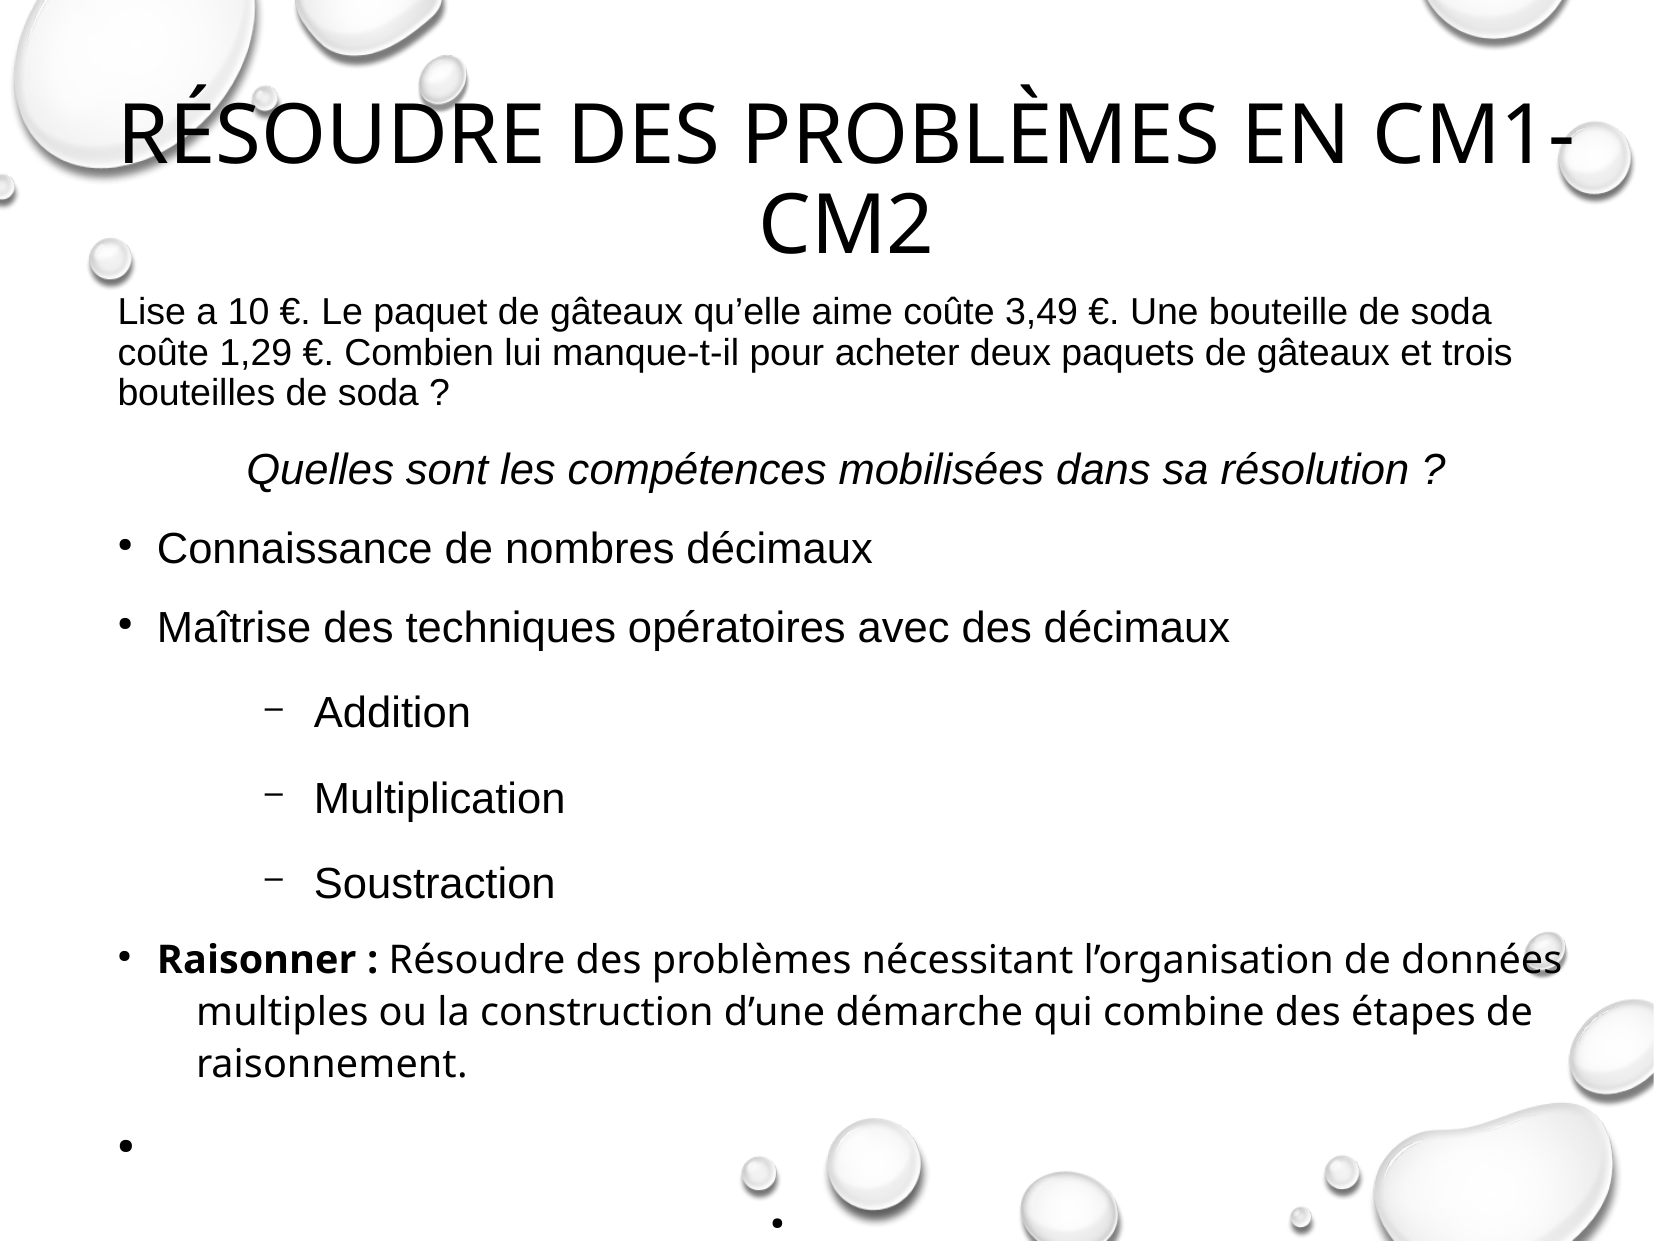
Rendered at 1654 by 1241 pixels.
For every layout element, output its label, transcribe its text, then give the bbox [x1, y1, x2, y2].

list Lise a 10 €. Le paquet de gâteaux qu’elle aime coûte 3,49 €. Une bouteille de soda coûte 1,29 €. Combien lui manque-t-il pour acheter deux paquets de gâteaux et trois bouteilles de soda ? Quelles sont les compétences mobilisées dans sa résolution ? Connaissance de nombres décimaux Maîtrise des techniques opératoires avec des décimaux Addition Multiplication Soustraction Raisonner : Résoudre des problèmes nécessitant l’organisation de données multiples ou la construction d’une démarche qui combine des étapes de raisonnement. [102, 285, 1591, 1098]
picture [0, 0, 1654, 1241]
title Résoudre des problèmes en CM1-CM2 [102, 78, 1591, 285]
